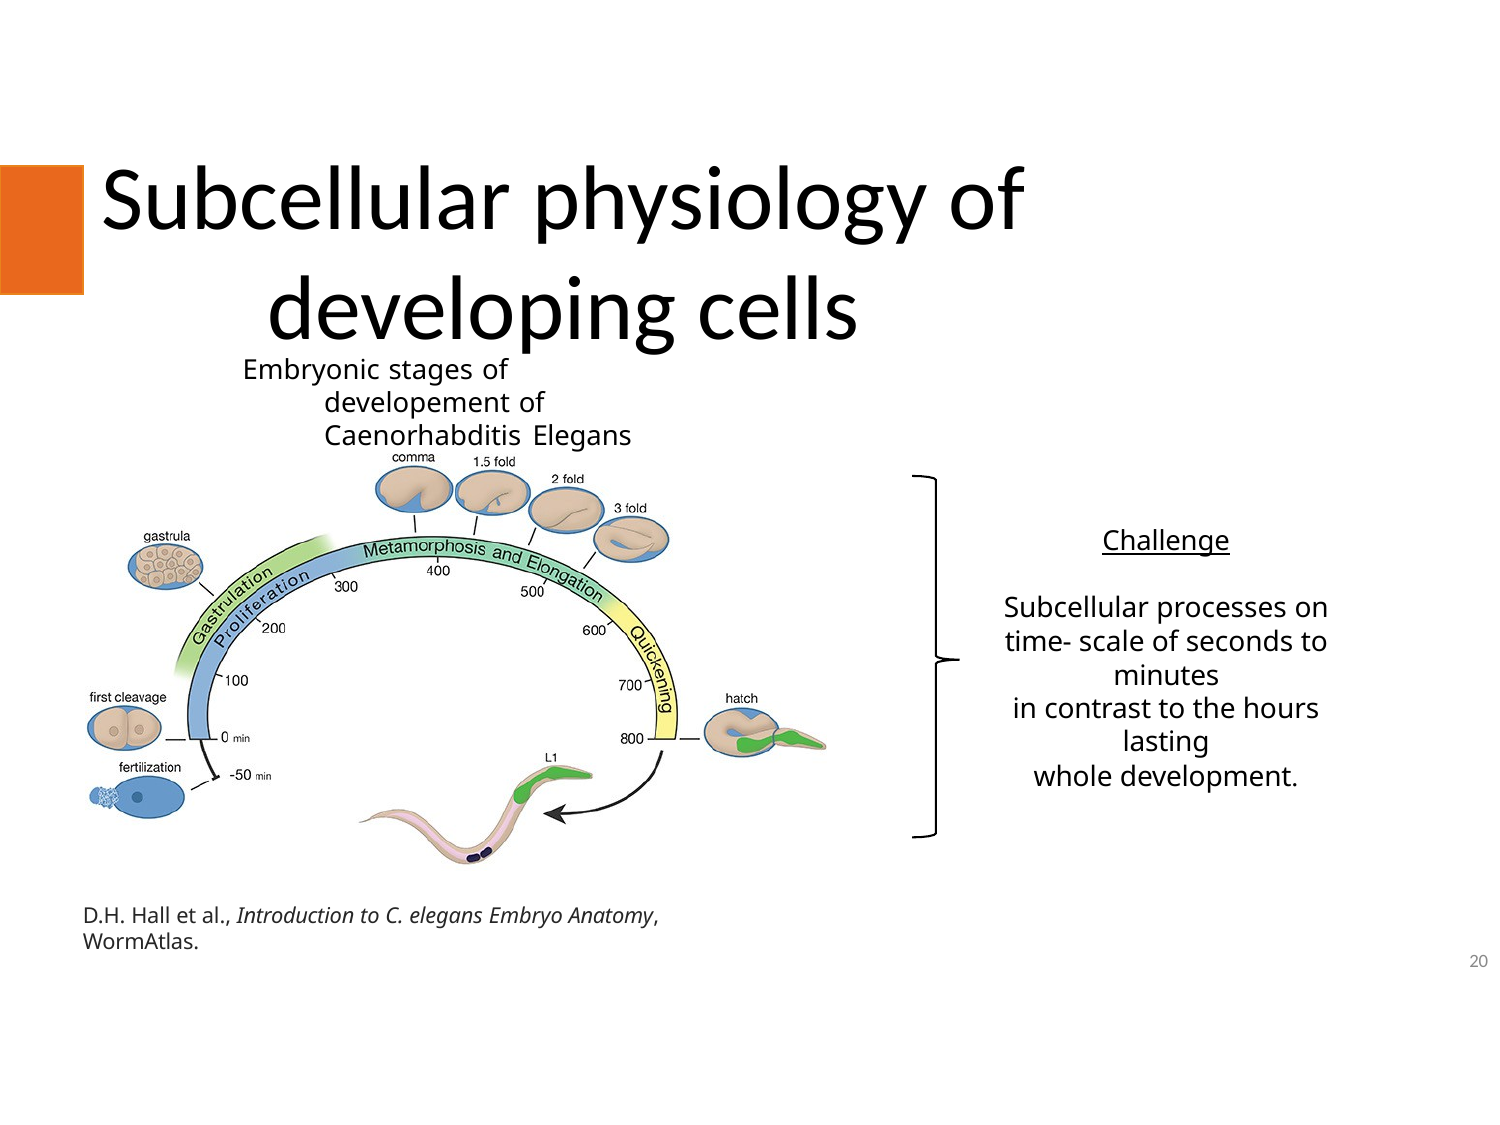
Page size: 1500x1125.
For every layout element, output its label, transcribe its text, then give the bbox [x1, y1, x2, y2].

text_box D.H. Hall et al., Introduction to C. elegans Embryo Anatomy, WormAtlas. [81, 899, 712, 928]
text_box Embryonic stages of developement of Caenorhabditis Elegans [241, 349, 671, 419]
picture [85, 453, 827, 871]
text_box Challenge Subcellular processes on time- scale of seconds to minutes in contrast to the hours lasting whole development. [1002, 521, 1350, 727]
text_box 20 [1467, 947, 1491, 972]
title Subcellular physiology of developing cells [56, 130, 1069, 360]
text_box [1, 167, 82, 293]
